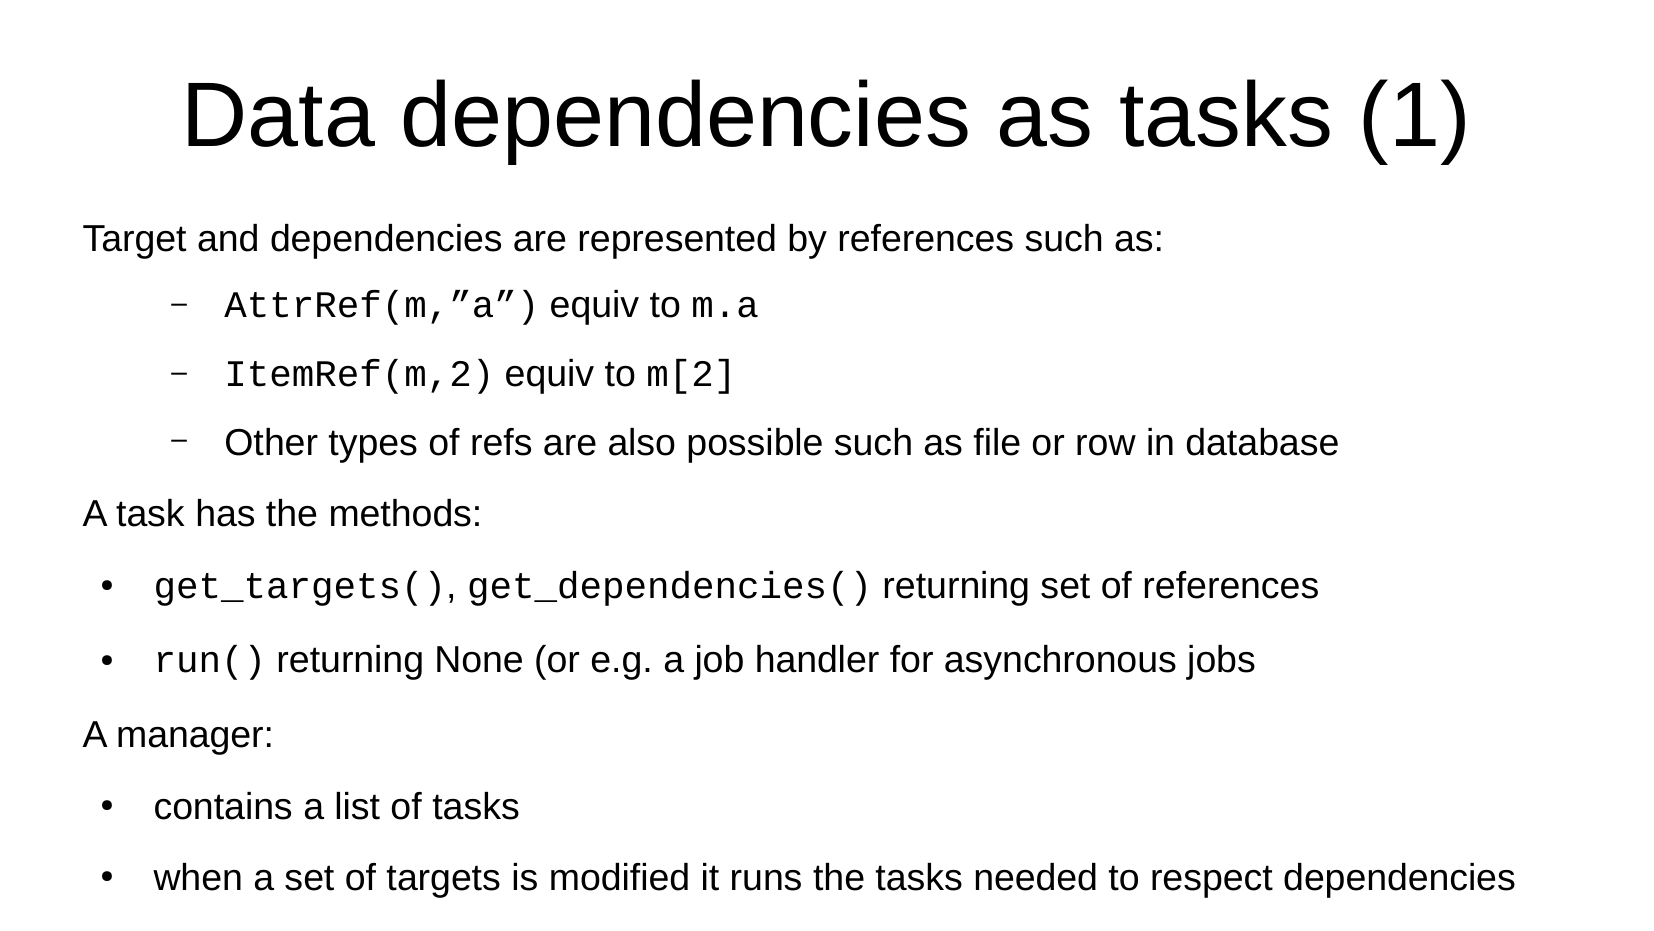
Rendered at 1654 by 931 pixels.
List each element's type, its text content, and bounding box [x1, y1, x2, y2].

title Data dependencies as tasks (1) [82, 37, 1571, 193]
list Target and dependencies are represented by references such as: AttrRef(m,”a”) equiv to m.a ItemRef(m,2) equiv to m[2] Other types of refs are also possible such as file or row in database A task has the methods: get_targets(), get_dependencies() returning set of references run() returning None (or e.g. a job handler for asynchronous jobs A manager: contains a list of tasks when a set of targets is modified it runs the tasks needed to respect dependencies [82, 217, 1571, 905]
